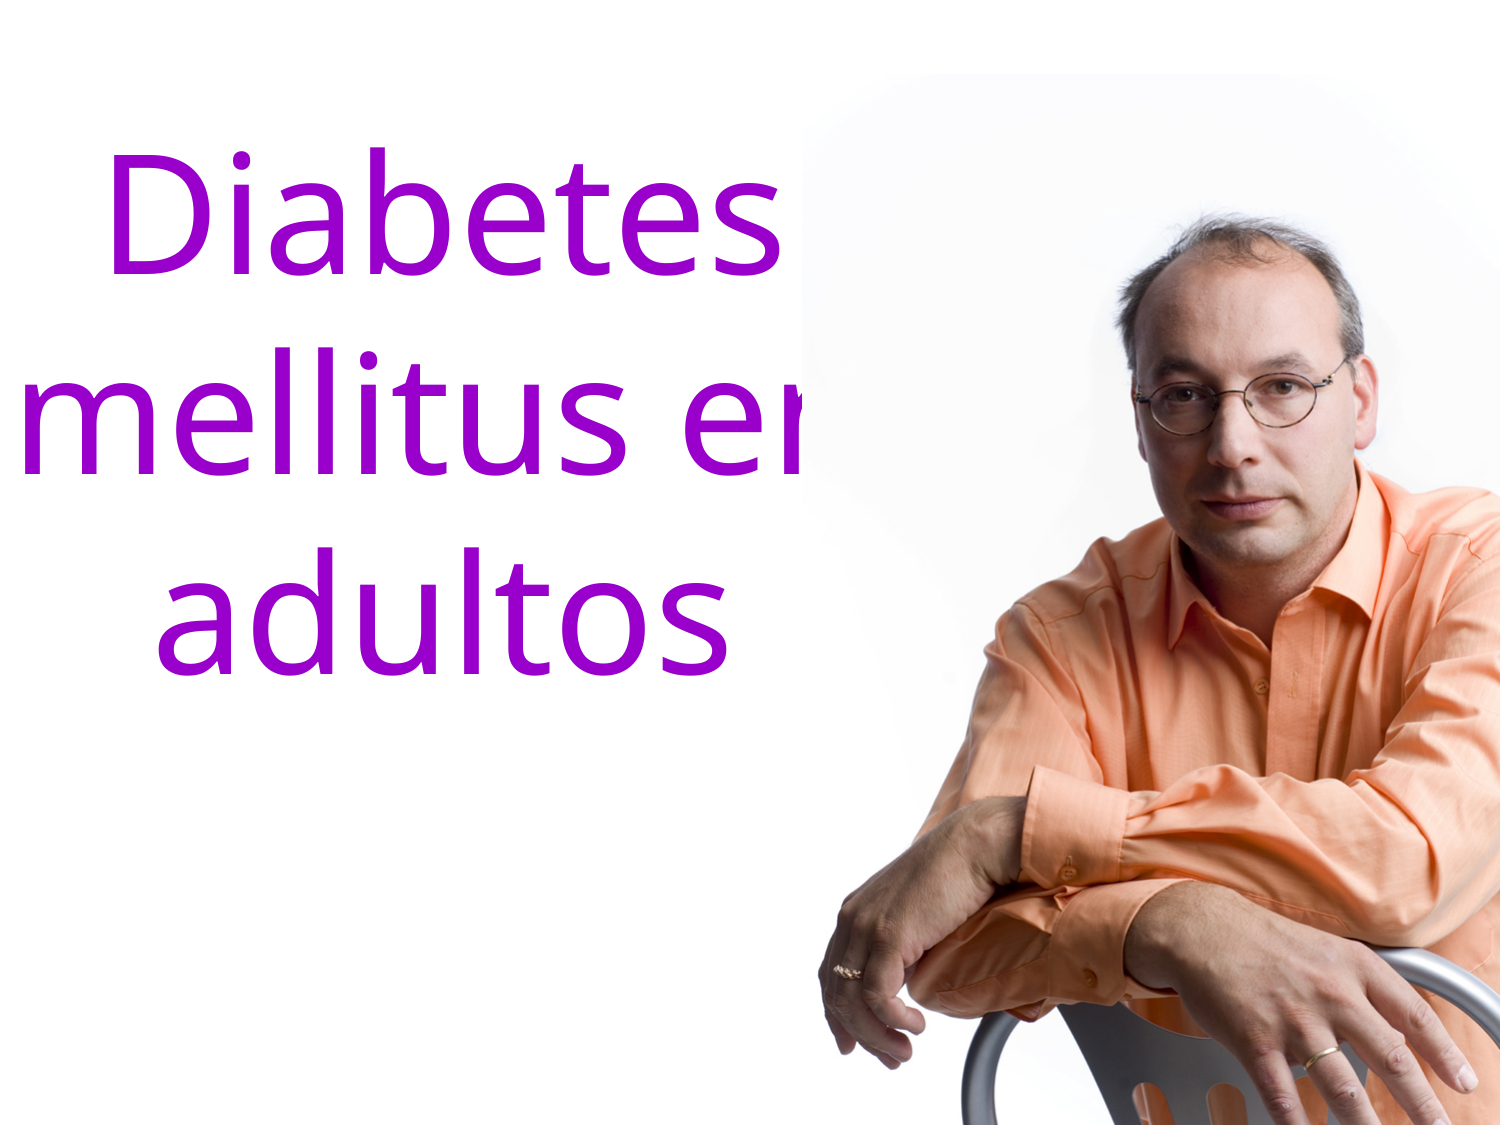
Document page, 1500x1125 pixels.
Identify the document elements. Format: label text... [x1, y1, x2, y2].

text_box Diabetes mellitus en adultos [0, 100, 802, 716]
picture [802, 74, 1500, 1125]
